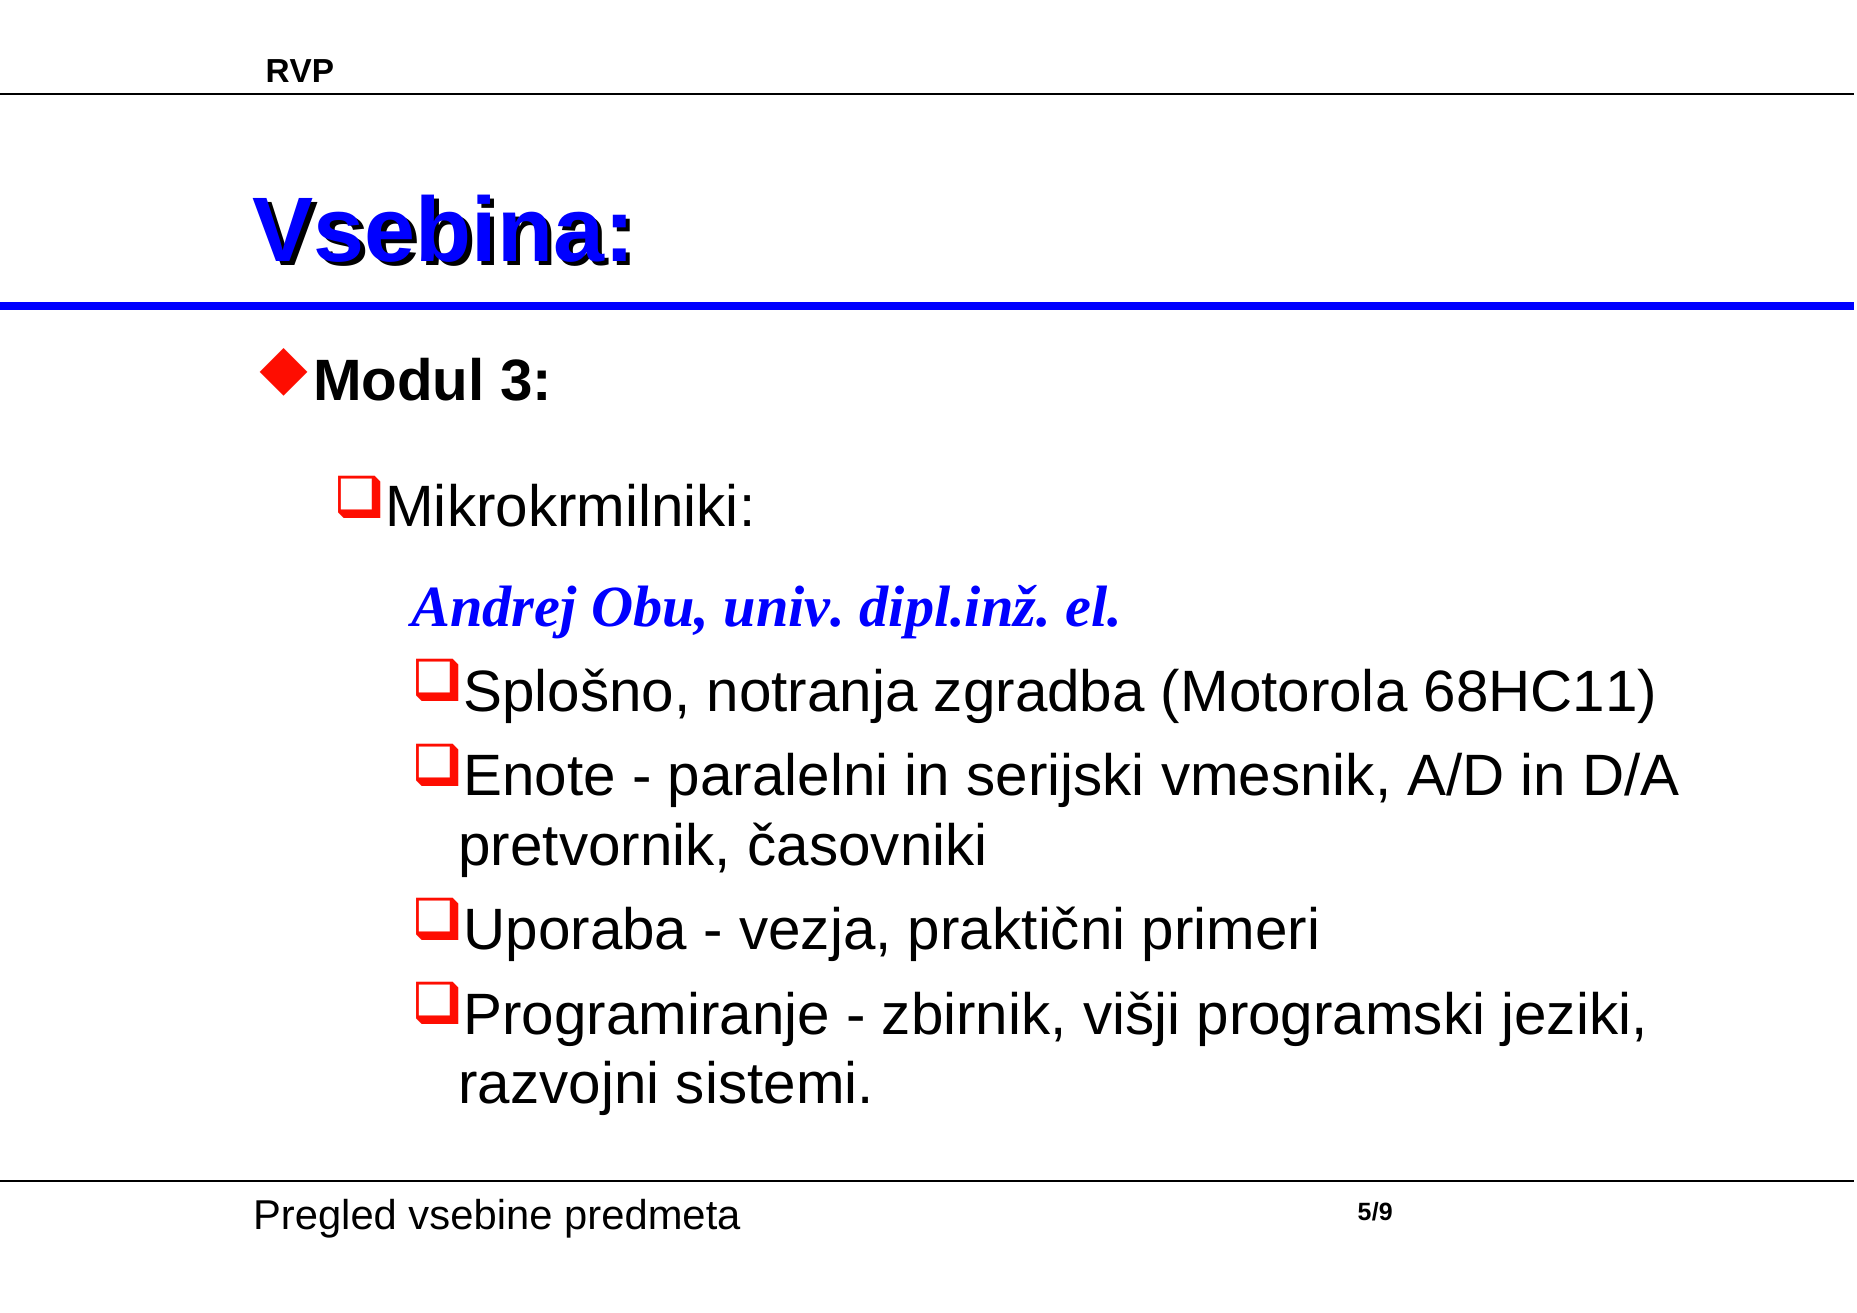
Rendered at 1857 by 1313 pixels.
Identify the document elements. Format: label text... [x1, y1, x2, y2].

list Modul 3: Mikrokrmilniki: Andrej Obu, univ. dipl.inž. el. Splošno, notranja zgradba (Motorola 68HC11) Enote - paralelni in serijski vmesnik, A/D in D/A pretvornik, časovniki Uporaba - vezja, praktični primeri Programiranje - zbirnik, višji programski jeziki, razvojni sistemi. [254, 347, 1754, 1132]
title Vsebina: [252, 143, 1629, 282]
